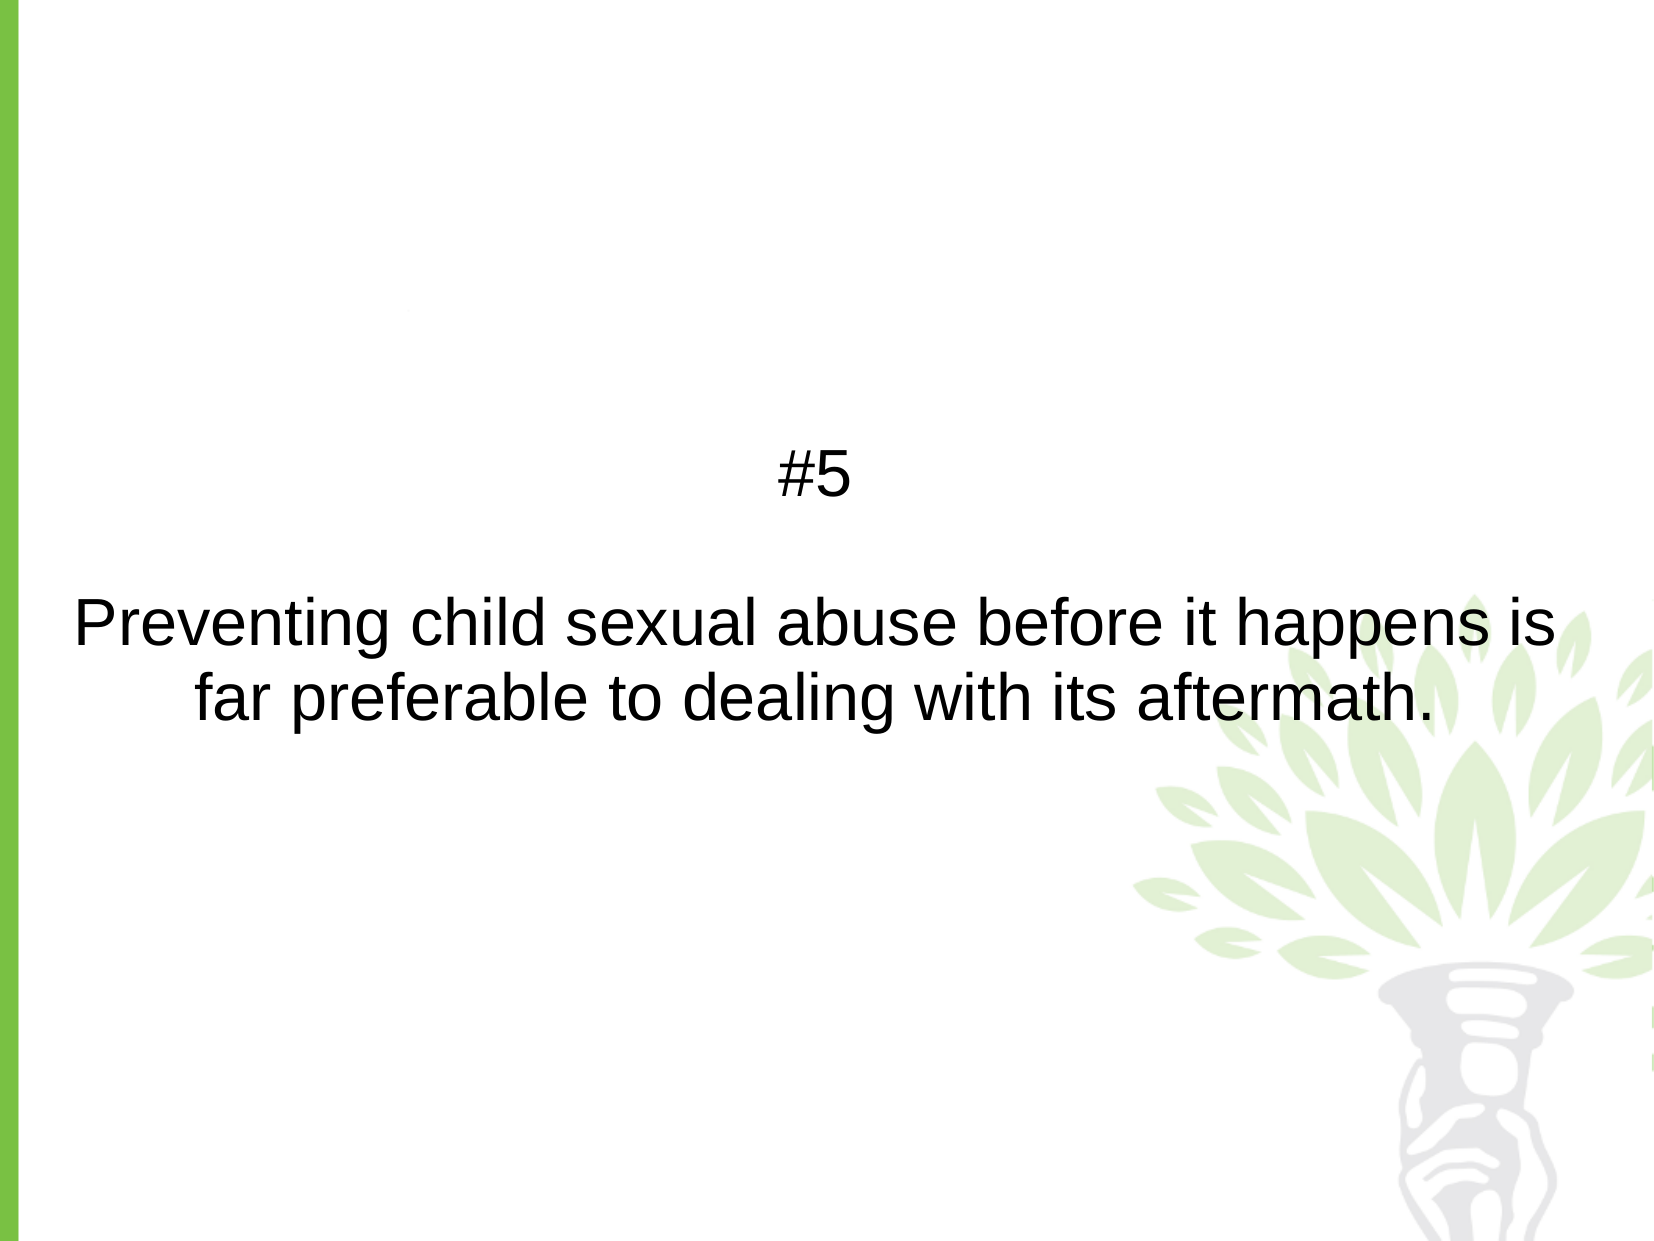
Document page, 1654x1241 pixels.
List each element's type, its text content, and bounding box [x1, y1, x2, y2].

picture [0, 0, 1654, 1241]
subtitle #5 Preventing child sexual abuse before it happens is far preferable to dealing with its aftermath. [71, 105, 1561, 1066]
